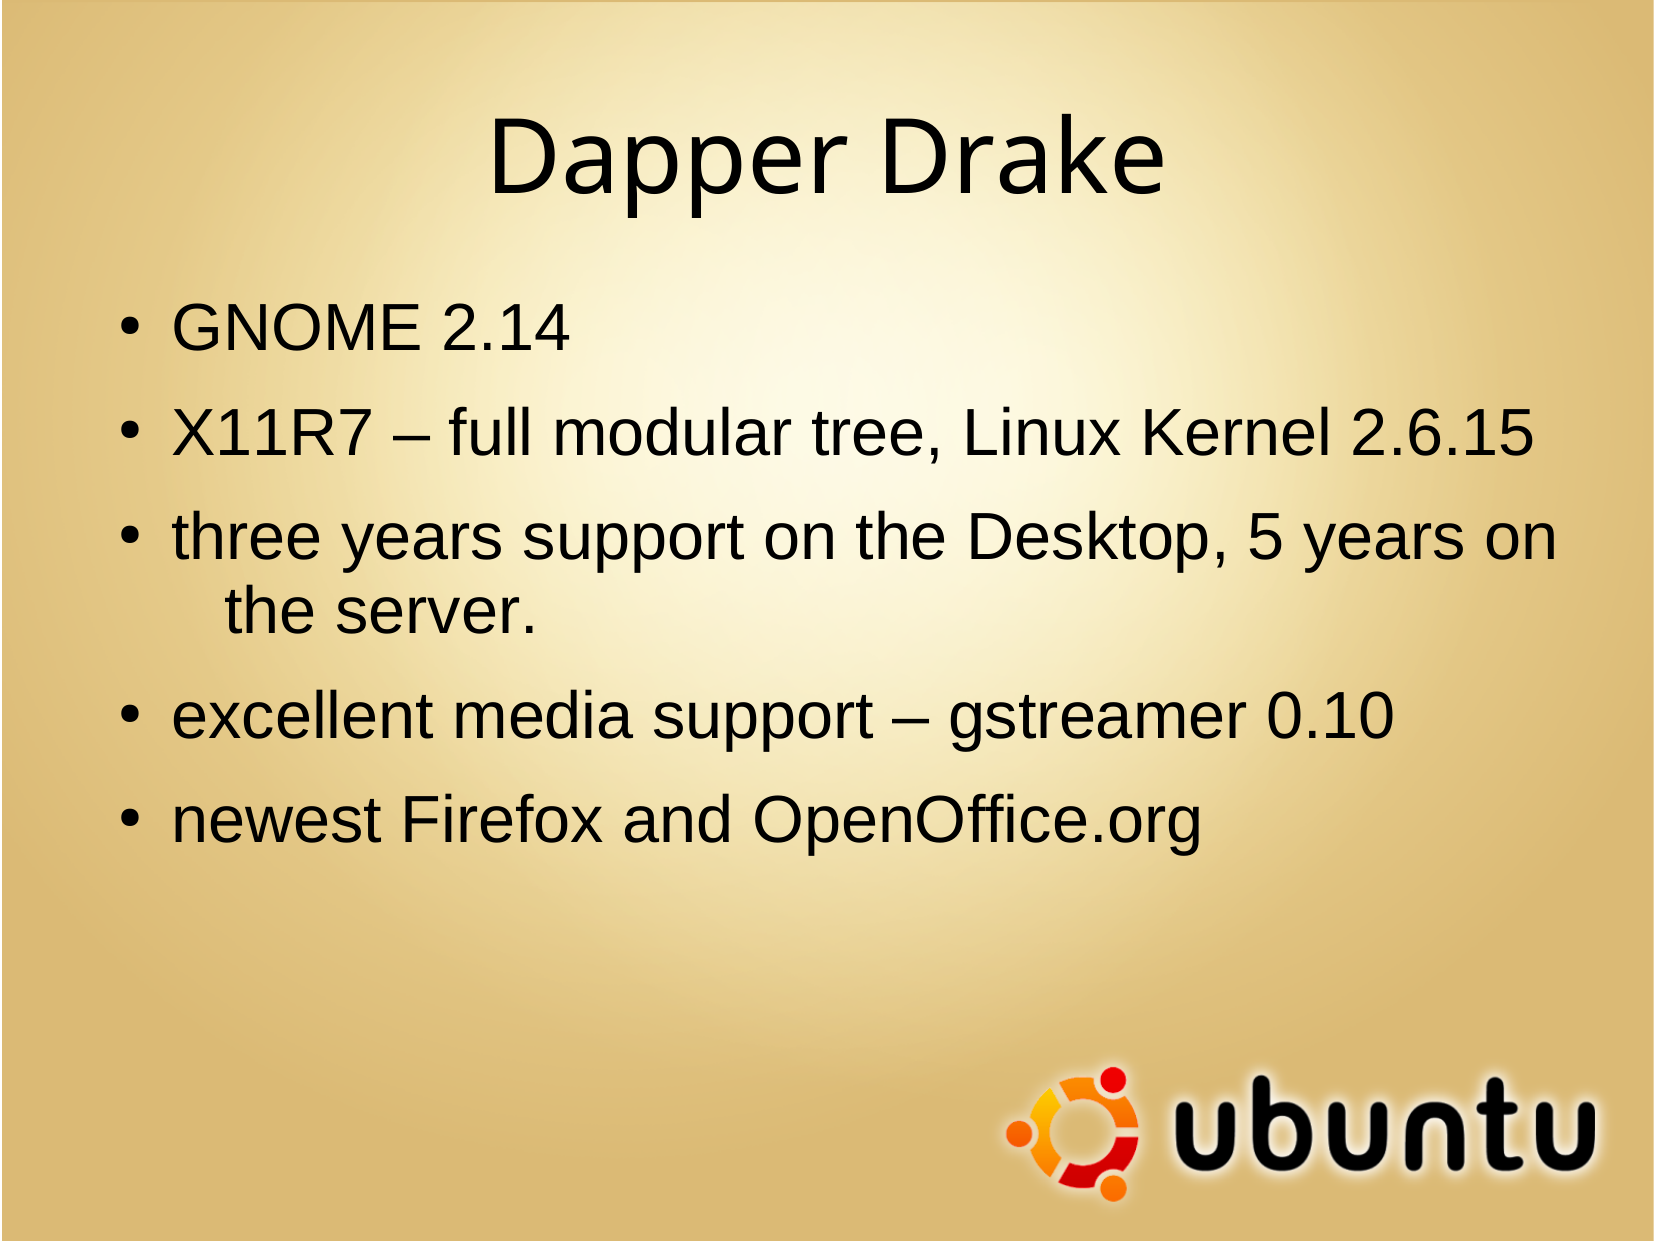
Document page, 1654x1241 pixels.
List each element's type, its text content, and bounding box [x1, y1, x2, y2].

picture [2, 0, 1654, 1241]
title Dapper Drake [82, 49, 1571, 257]
list GNOME 2.14 X11R7 – full modular tree, Linux Kernel 2.6.15 three years support on the Desktop, 5 years on the server. excellent media support – gstreamer 0.10 newest Firefox and OpenOffice.org [82, 290, 1571, 1109]
